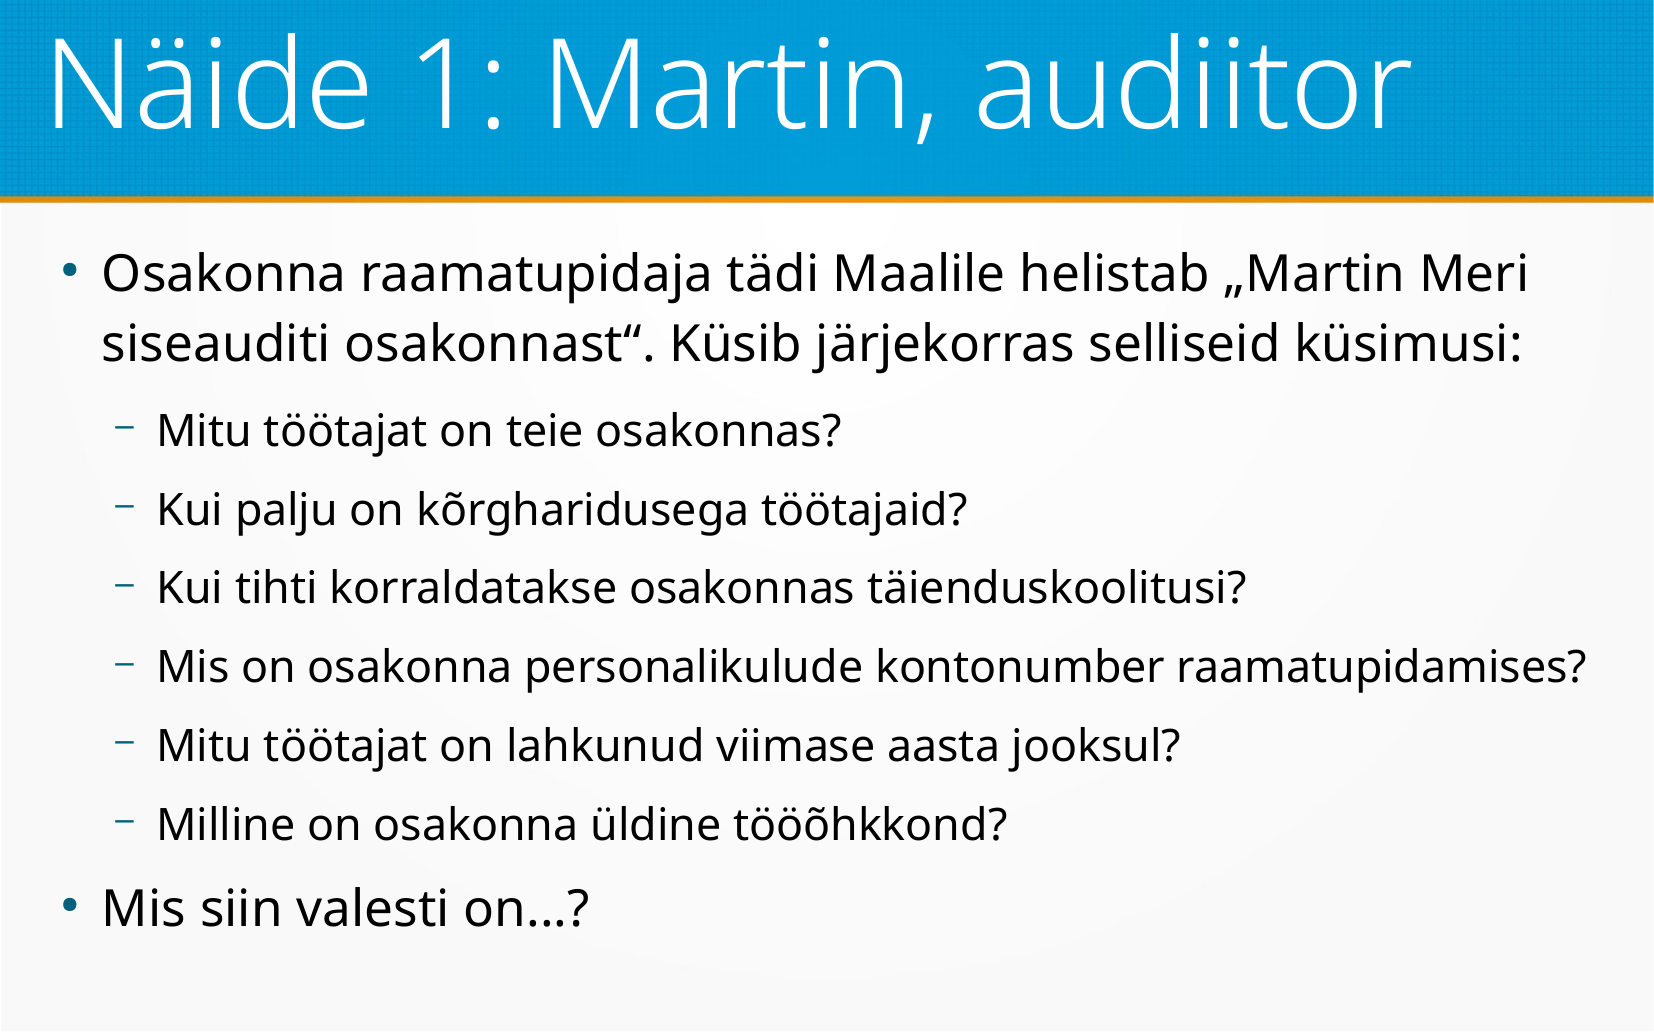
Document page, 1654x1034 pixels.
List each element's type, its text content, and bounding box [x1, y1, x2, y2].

title Näide 1: Martin, audiitor [43, 0, 1619, 166]
list Osakonna raamatupidaja tädi Maalile helistab „Martin Meri siseauditi osakonnast“. Küsib järjekorras selliseid küsimusi: Mitu töötajat on teie osakonnas? Kui palju on kõrgharidusega töötajaid? Kui tihti korraldatakse osakonnas täienduskoolitusi? Mis on osakonna personalikulude kontonumber raamatupidamises? Mitu töötajat on lahkunud viimase aasta jooksul? Milline on osakonna üldine tööõhkkond? Mis siin valesti on...? [47, 236, 1607, 1002]
picture [0, 195, 1654, 1034]
